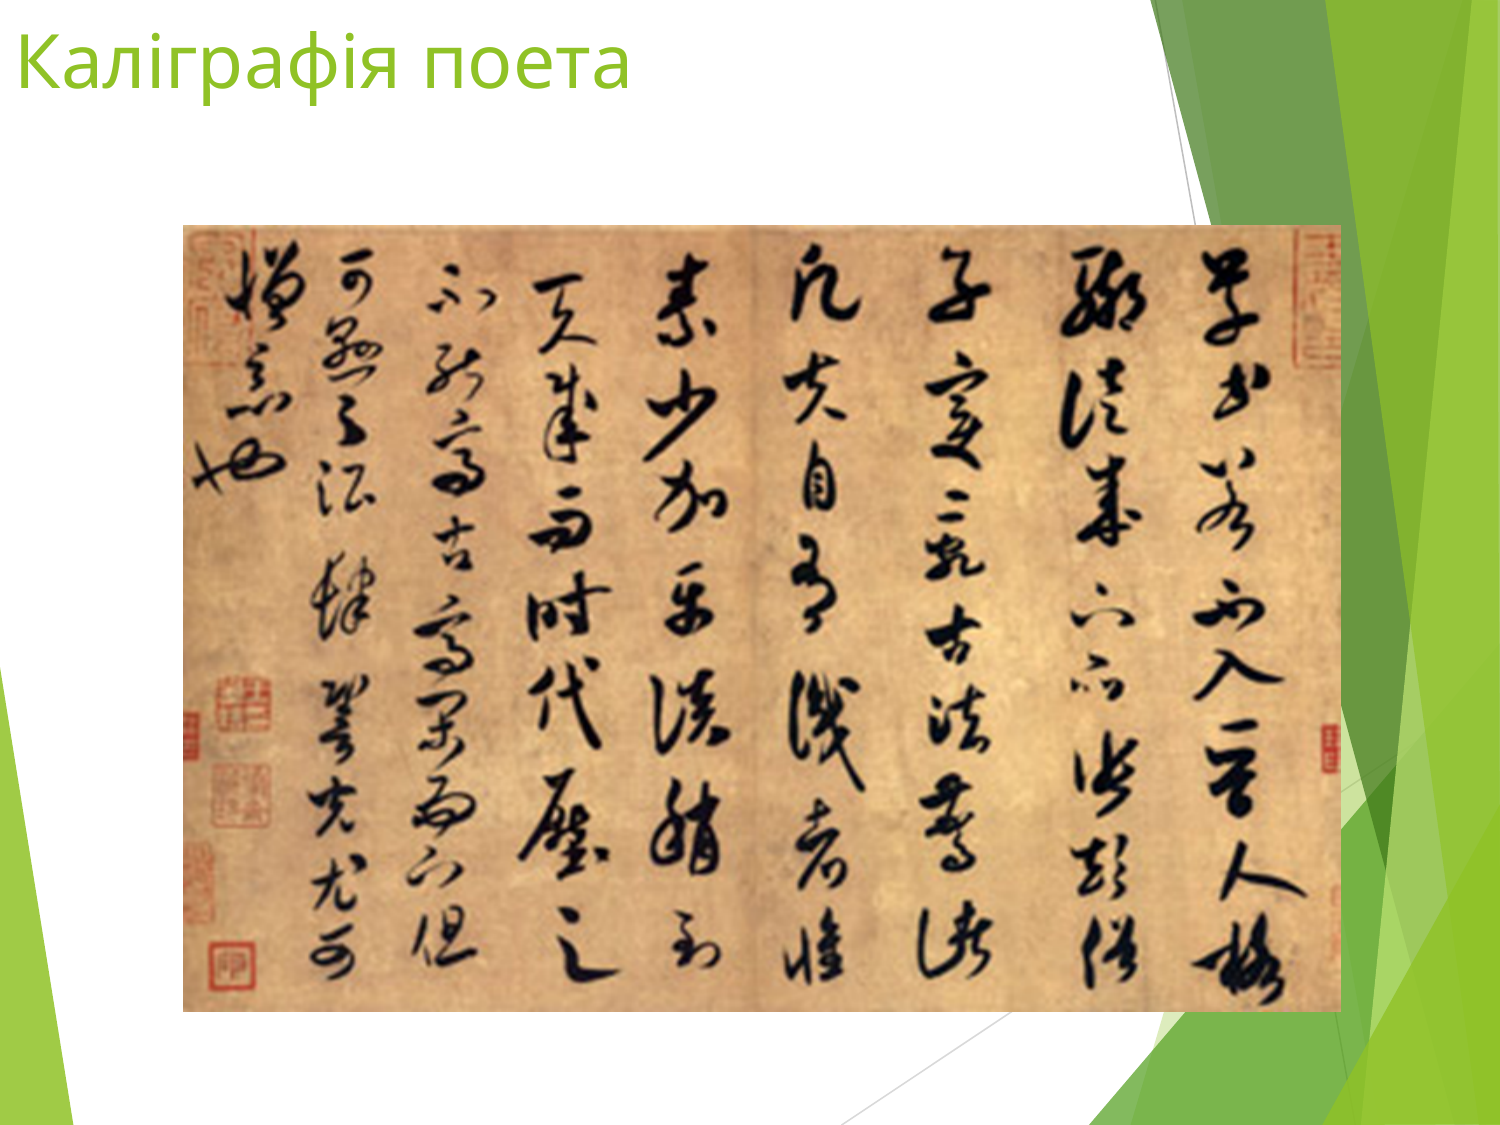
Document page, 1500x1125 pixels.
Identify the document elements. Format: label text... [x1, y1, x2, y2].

title Каліграфія поета [0, 5, 1276, 247]
picture [183, 225, 1341, 1012]
